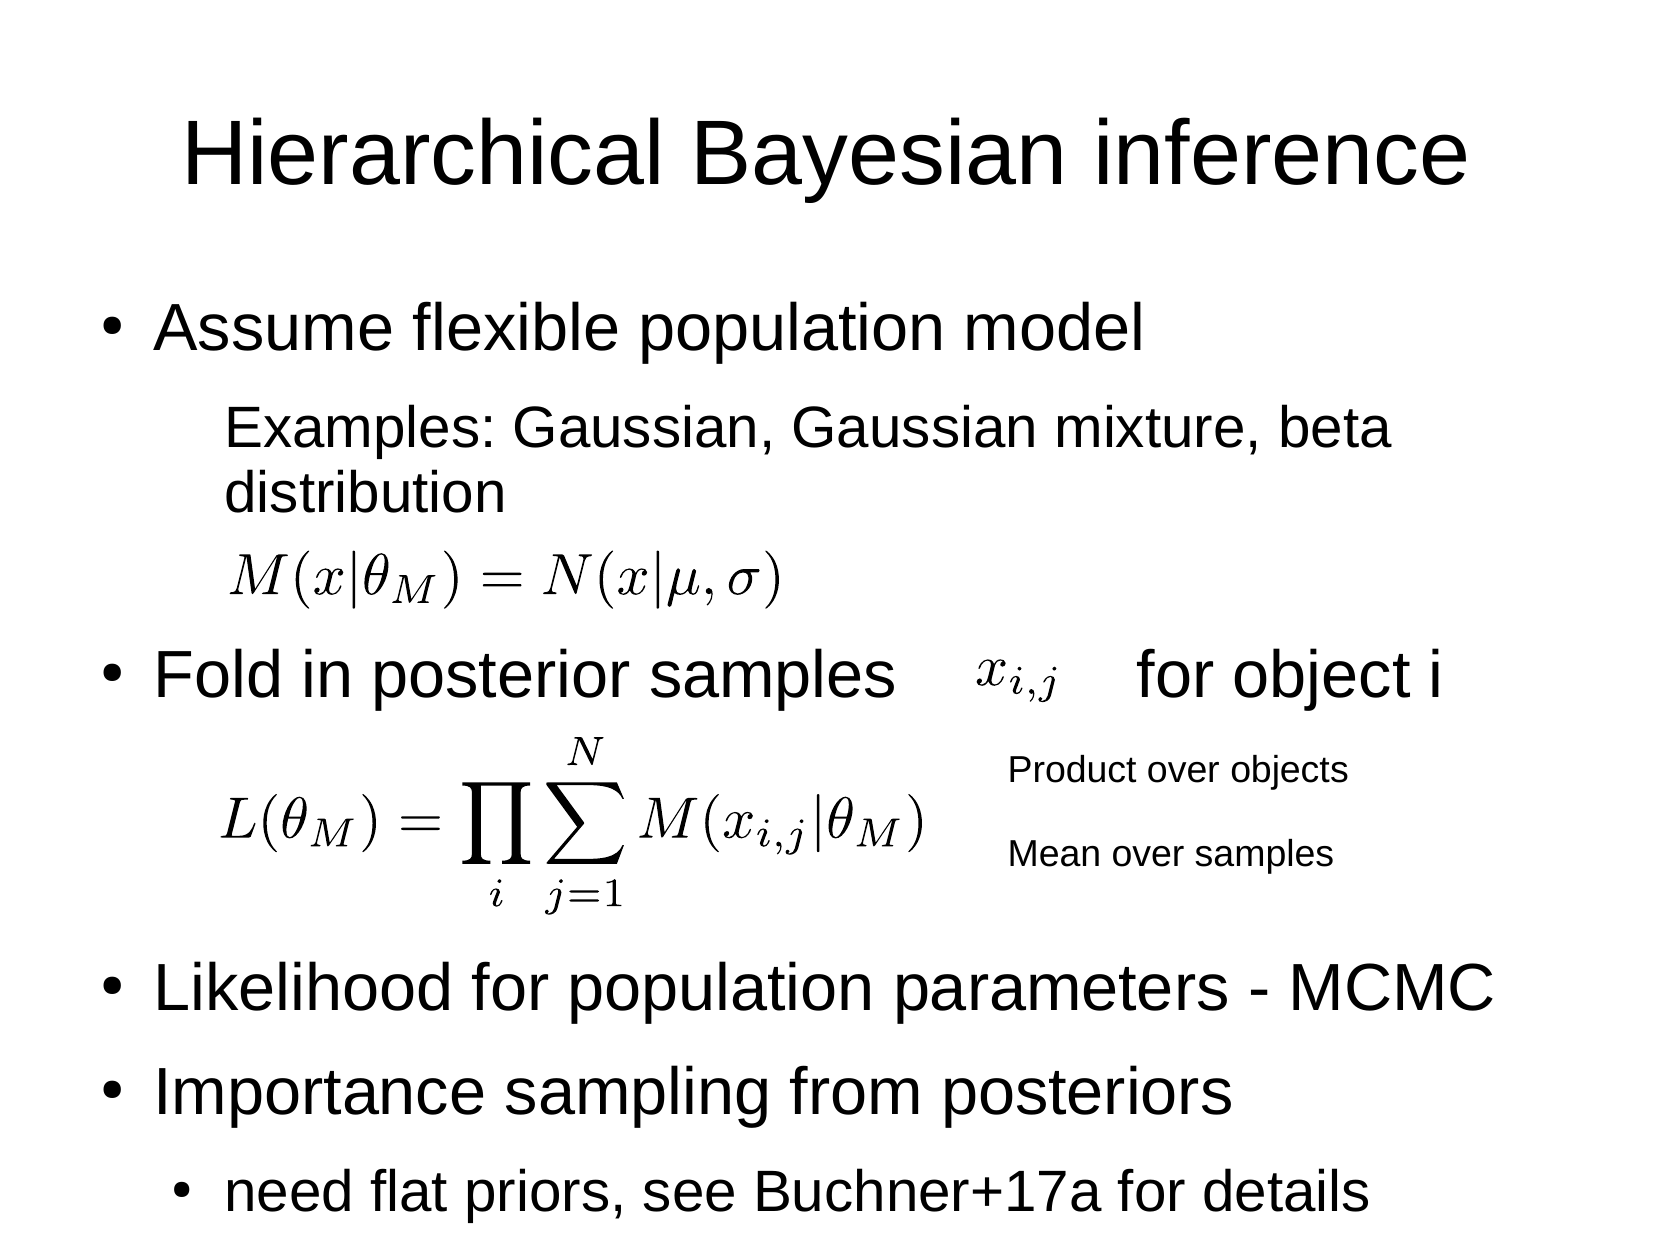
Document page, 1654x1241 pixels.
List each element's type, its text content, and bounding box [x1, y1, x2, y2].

text_box Product over objects Mean over samples [993, 740, 1401, 882]
title Hierarchical Bayesian inference [82, 49, 1571, 257]
text_box [227, 550, 785, 609]
list Assume flexible population model Examples: Gaussian, Gaussian mixture, beta distribution Fold in posterior samples for object i Likelihood for population parameters - MCMC Importance sampling from posteriors need flat priors, see Buchner+17a for details [82, 290, 1571, 1225]
text_box [218, 737, 928, 915]
text_box [974, 659, 1061, 703]
